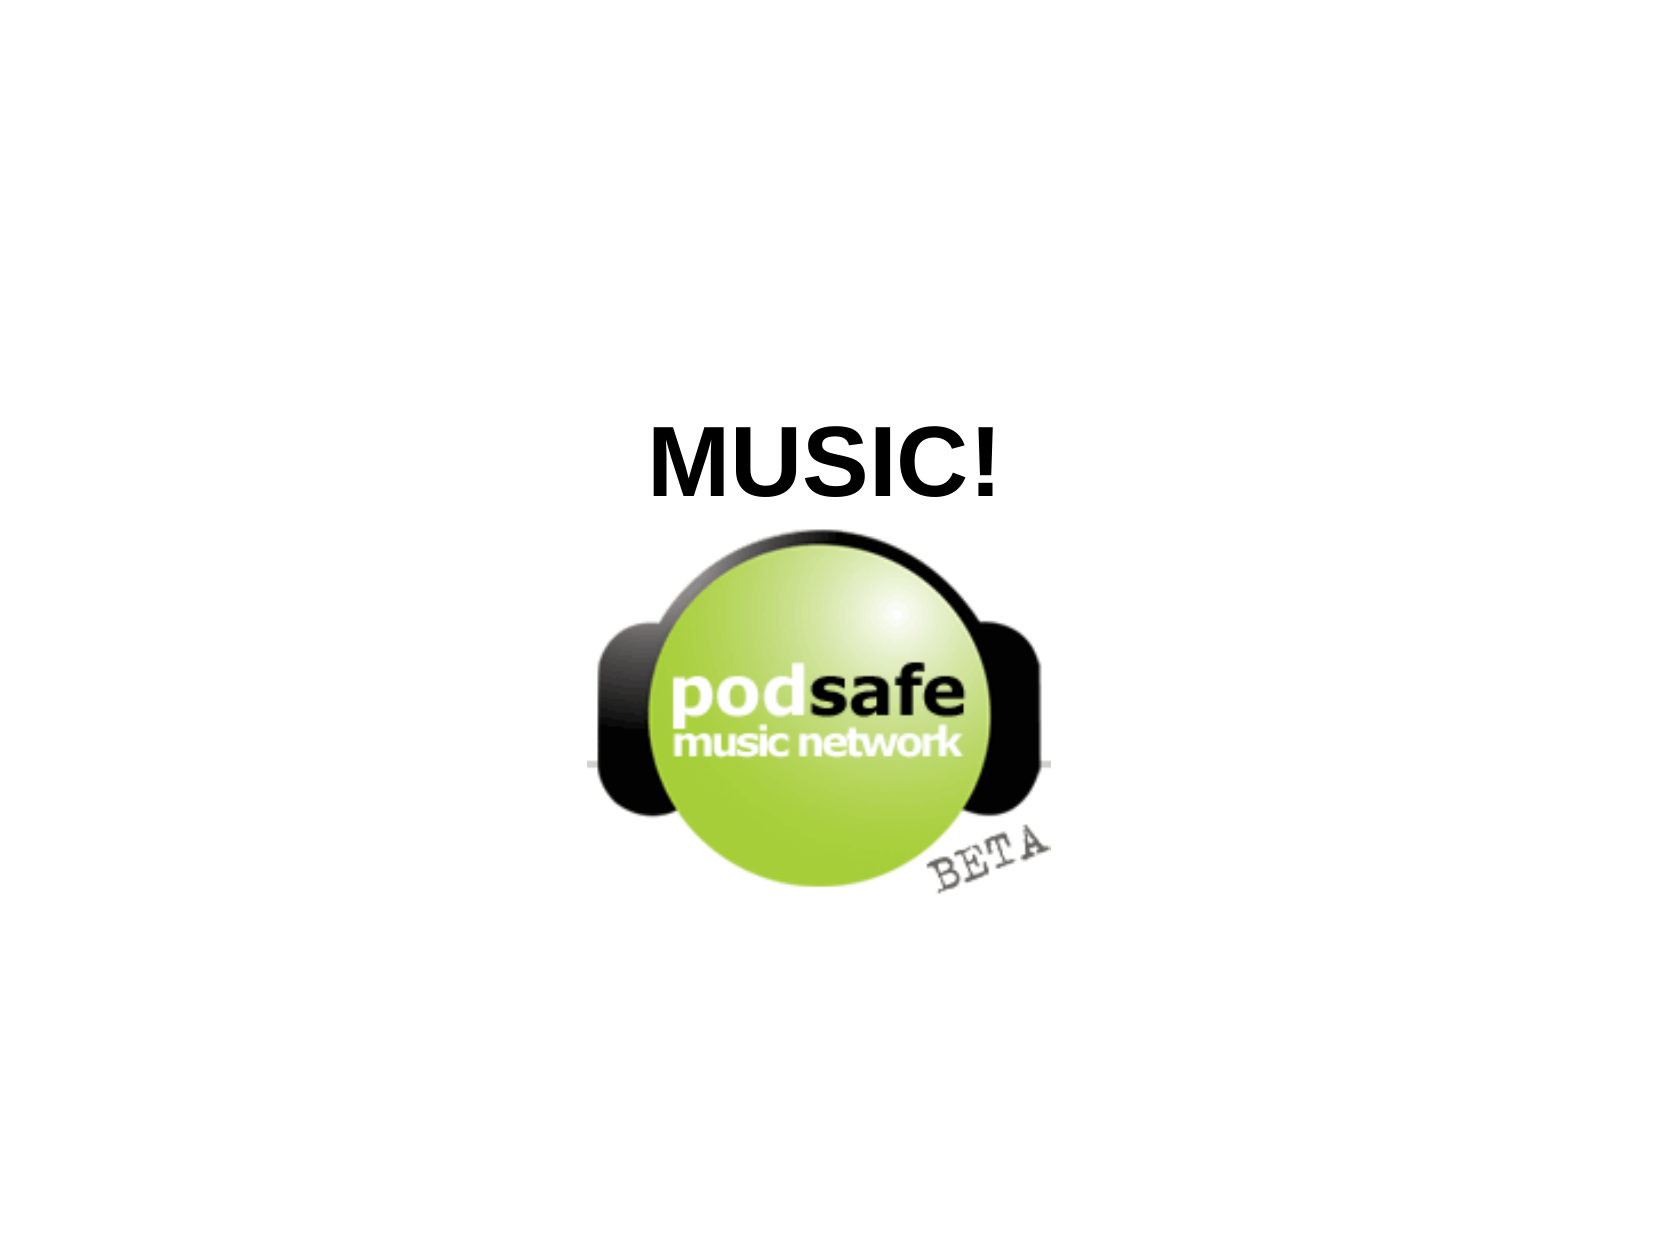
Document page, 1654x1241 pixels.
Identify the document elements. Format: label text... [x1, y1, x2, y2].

text_box MUSIC! [600, 398, 1051, 526]
picture [587, 487, 1051, 901]
